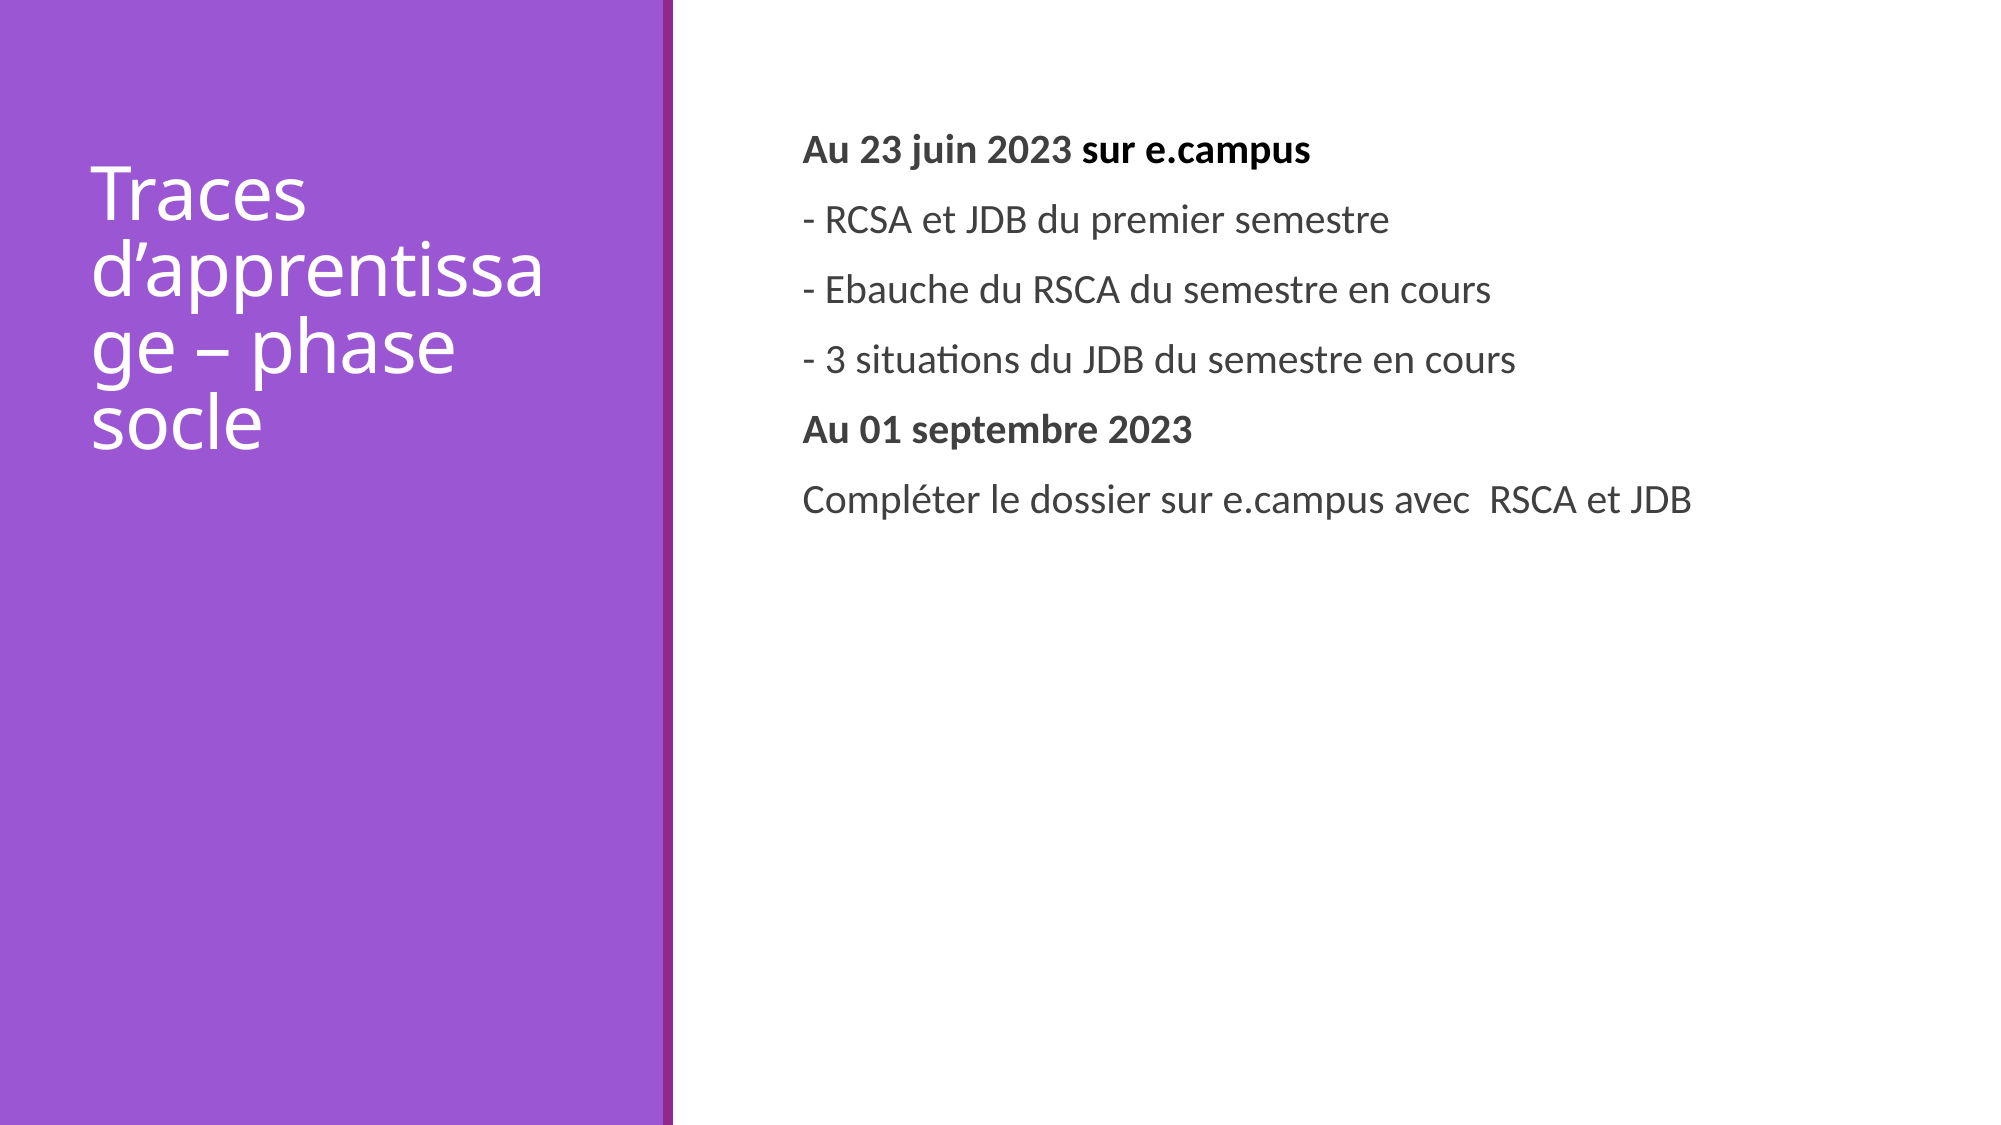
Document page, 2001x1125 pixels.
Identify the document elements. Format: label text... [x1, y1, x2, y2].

title Traces d’apprentissage – phase socle [75, 97, 601, 473]
list Au 23 juin 2023 sur e.campus - RCSA et JDB du premier semestre - Ebauche du RSCA du semestre en cours - 3 situations du JDB du semestre en cours Au 01 septembre 2023 Compléter le dossier sur e.campus avec RSCA et JDB [787, 120, 1853, 983]
